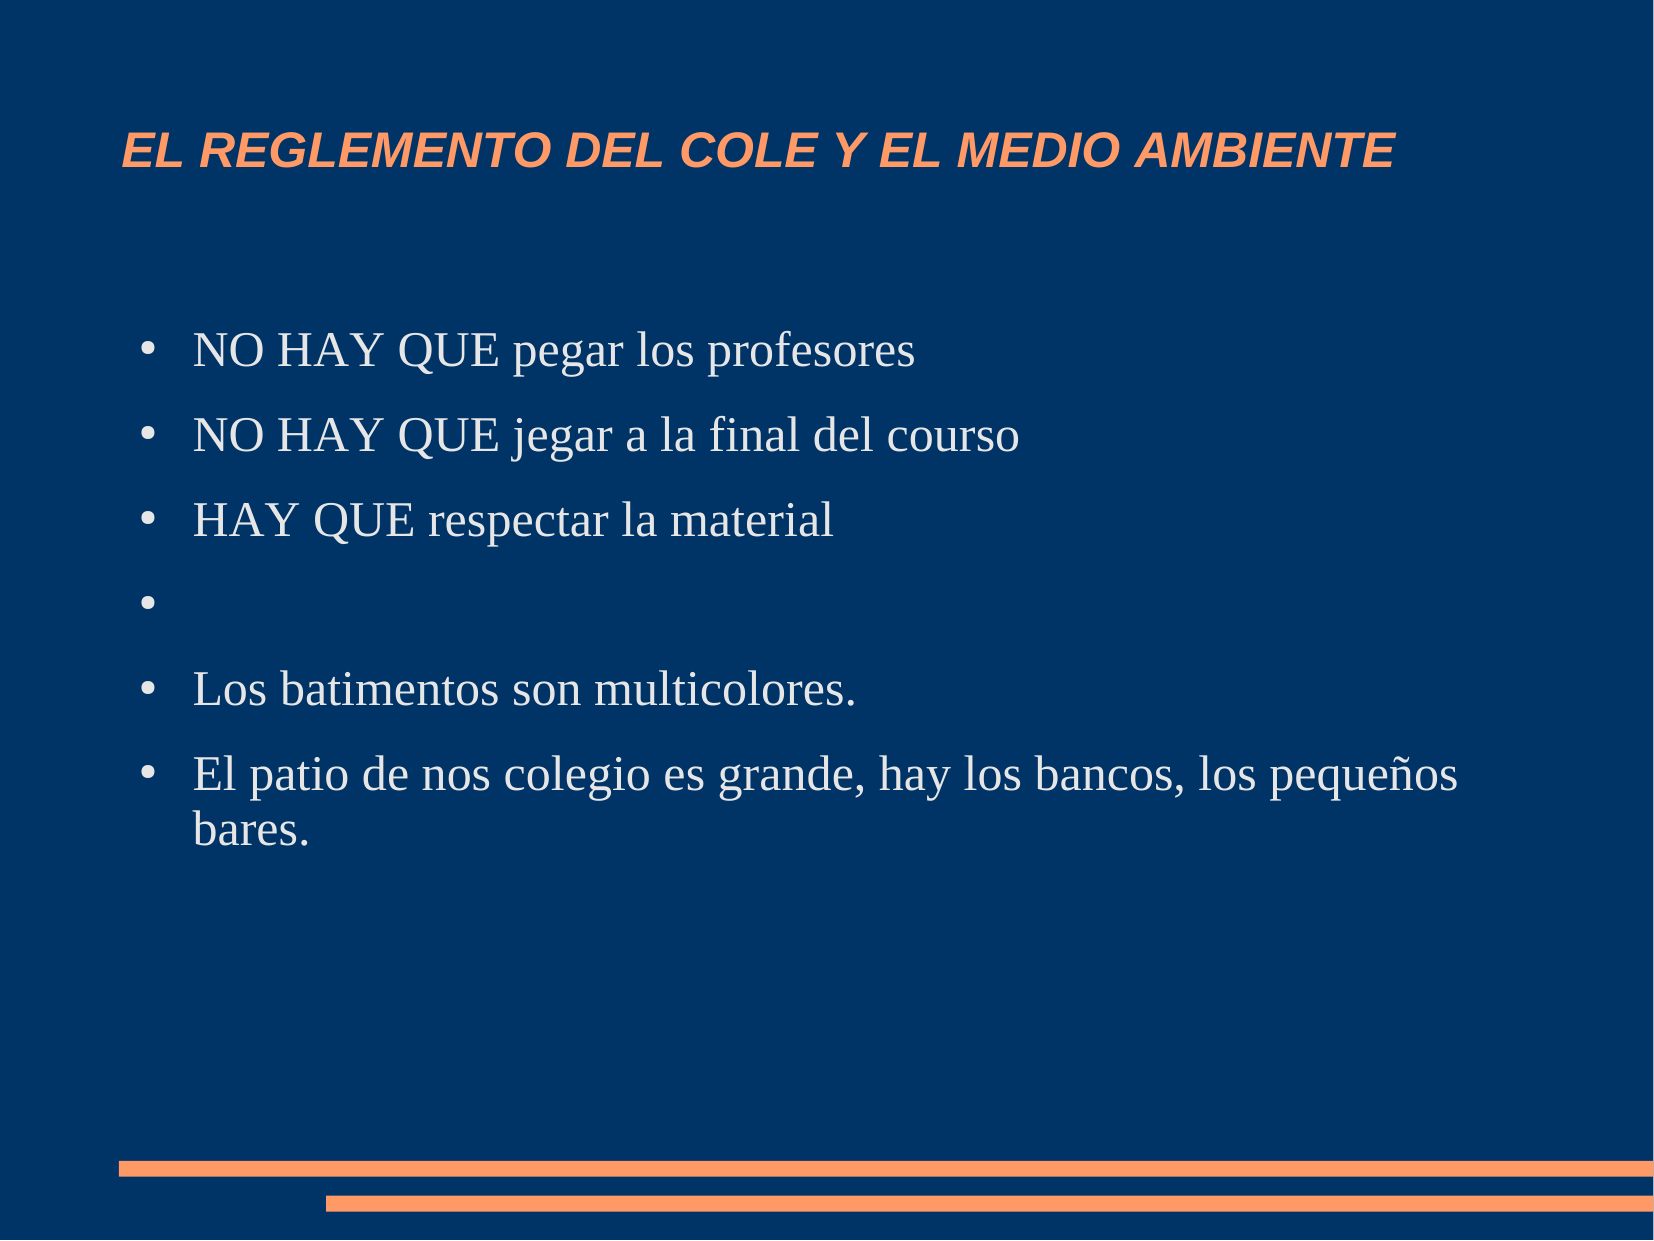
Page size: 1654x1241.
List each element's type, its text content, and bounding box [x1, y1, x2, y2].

title EL REGLEMENTO DEL COLE Y EL MEDIO AMBIENTE [121, 46, 1534, 254]
list NO HAY QUE pegar los profesores NO HAY QUE jegar a la final del courso HAY QUE respectar la material Los batimentos son multicolores. El patio de nos colegio es grande, hay los bancos, los pequeños bares. [121, 322, 1561, 1132]
